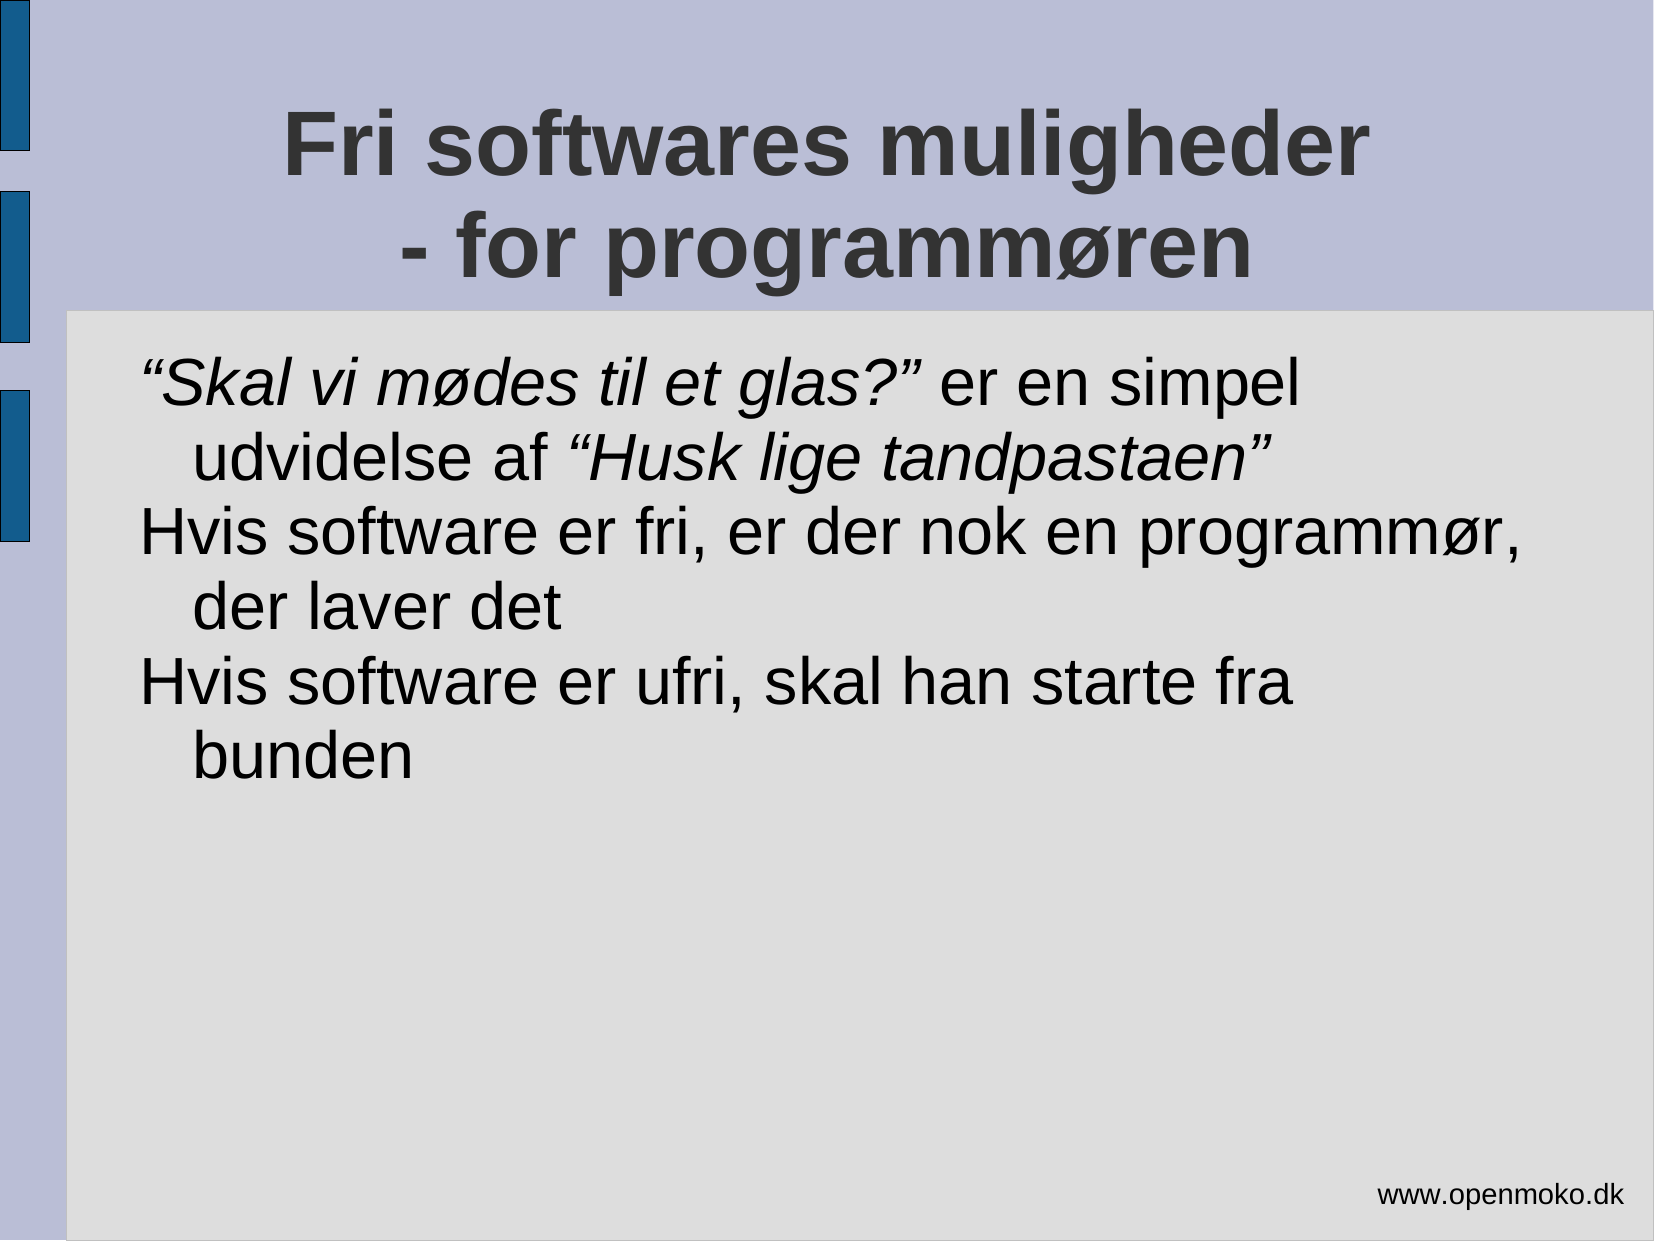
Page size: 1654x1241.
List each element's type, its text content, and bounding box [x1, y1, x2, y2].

list “Skal vi mødes til et glas?” er en simpel udvidelse af “Husk lige tandpastaen” Hvis software er fri, er der nok en programmør, der laver det Hvis software er ufri, skal han starte fra bunden [121, 344, 1534, 1127]
title Fri softwares muligheder - for programmøren [121, 87, 1534, 302]
